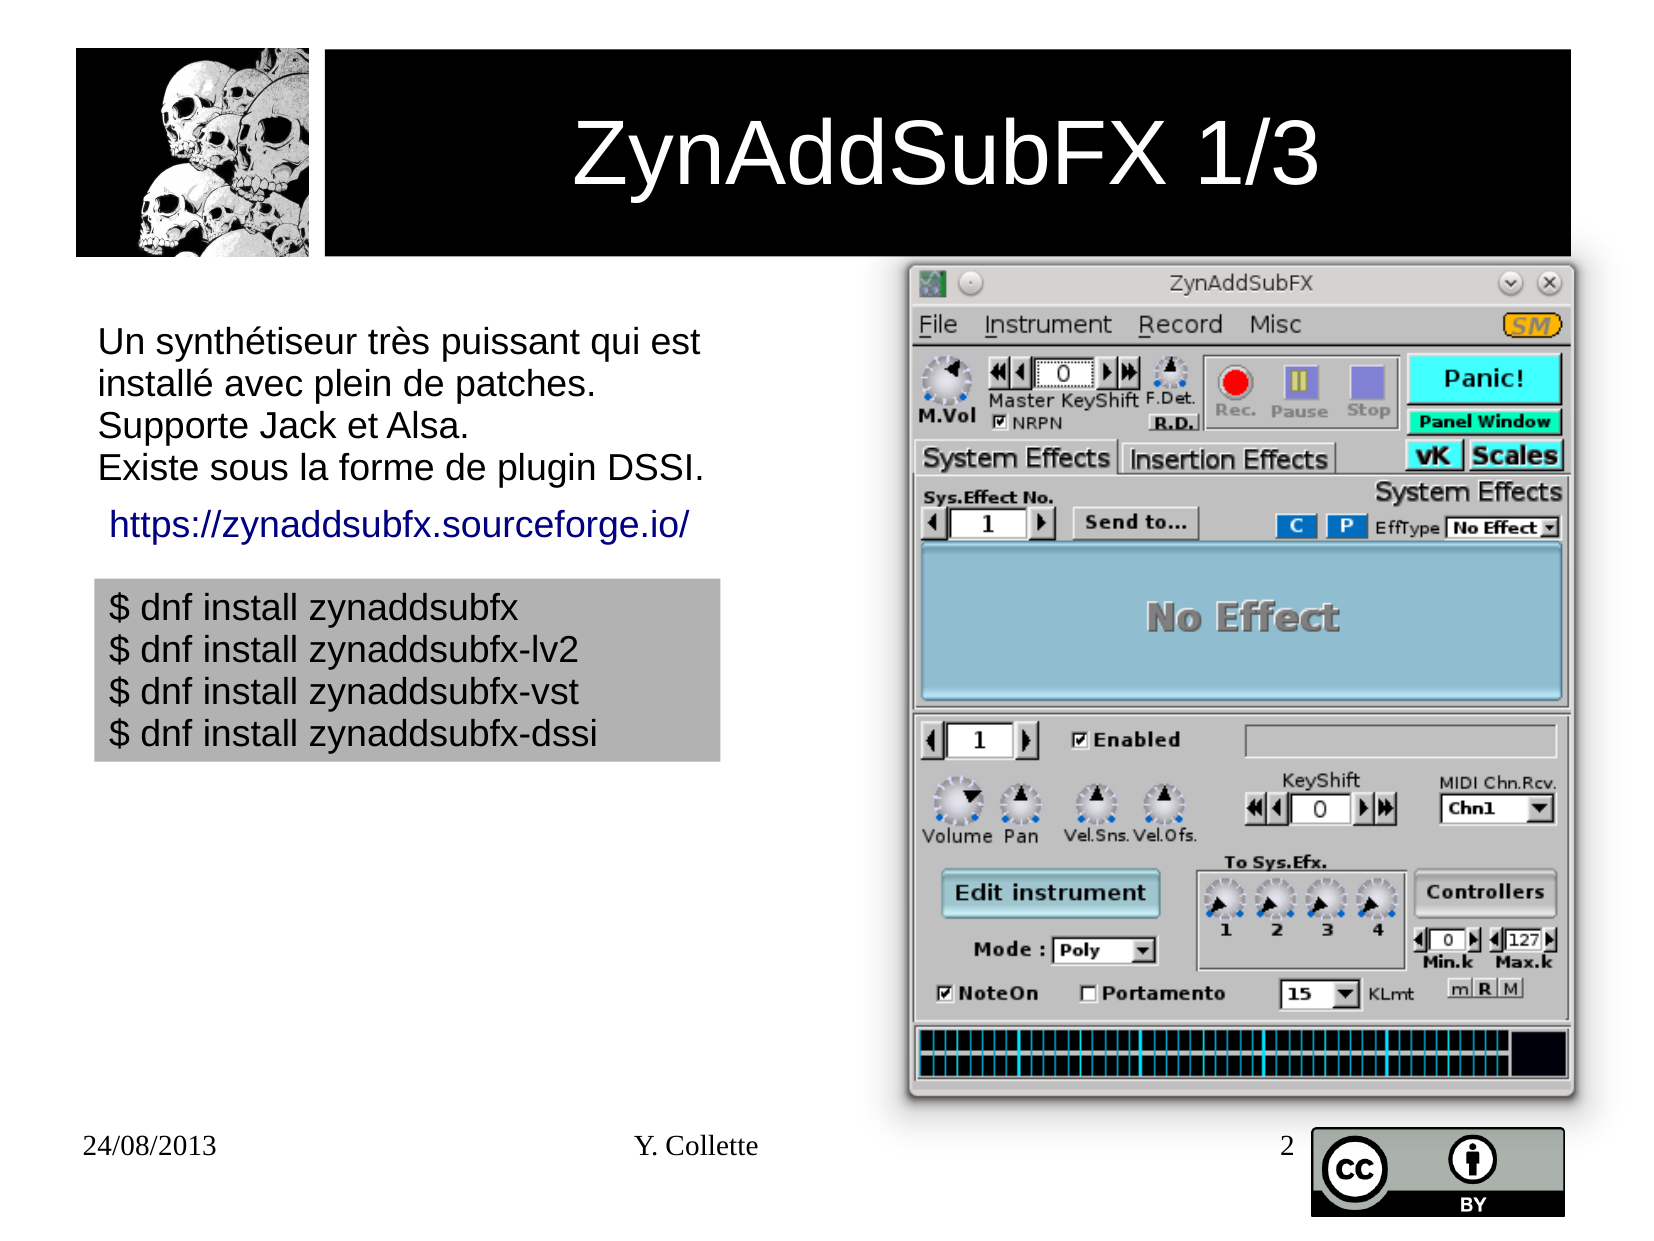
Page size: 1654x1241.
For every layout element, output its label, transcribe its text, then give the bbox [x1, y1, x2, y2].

text_box https://zynaddsubfx.sourceforge.io/ [94, 497, 721, 553]
picture [76, 48, 309, 257]
text_box Un synthétiseur très puissant qui est installé avec plein de patches. Supporte Jack et Alsa. Existe sous la forme de plugin DSSI. [82, 313, 839, 497]
text_box $ dnf install zynaddsubfx $ dnf install zynaddsubfx-lv2 $ dnf install zynaddsubfx-vst $ dnf install zynaddsubfx-dssi [94, 578, 721, 762]
picture [842, 198, 1642, 1217]
title ZynAddSubFX 1/3 [324, 49, 1571, 257]
